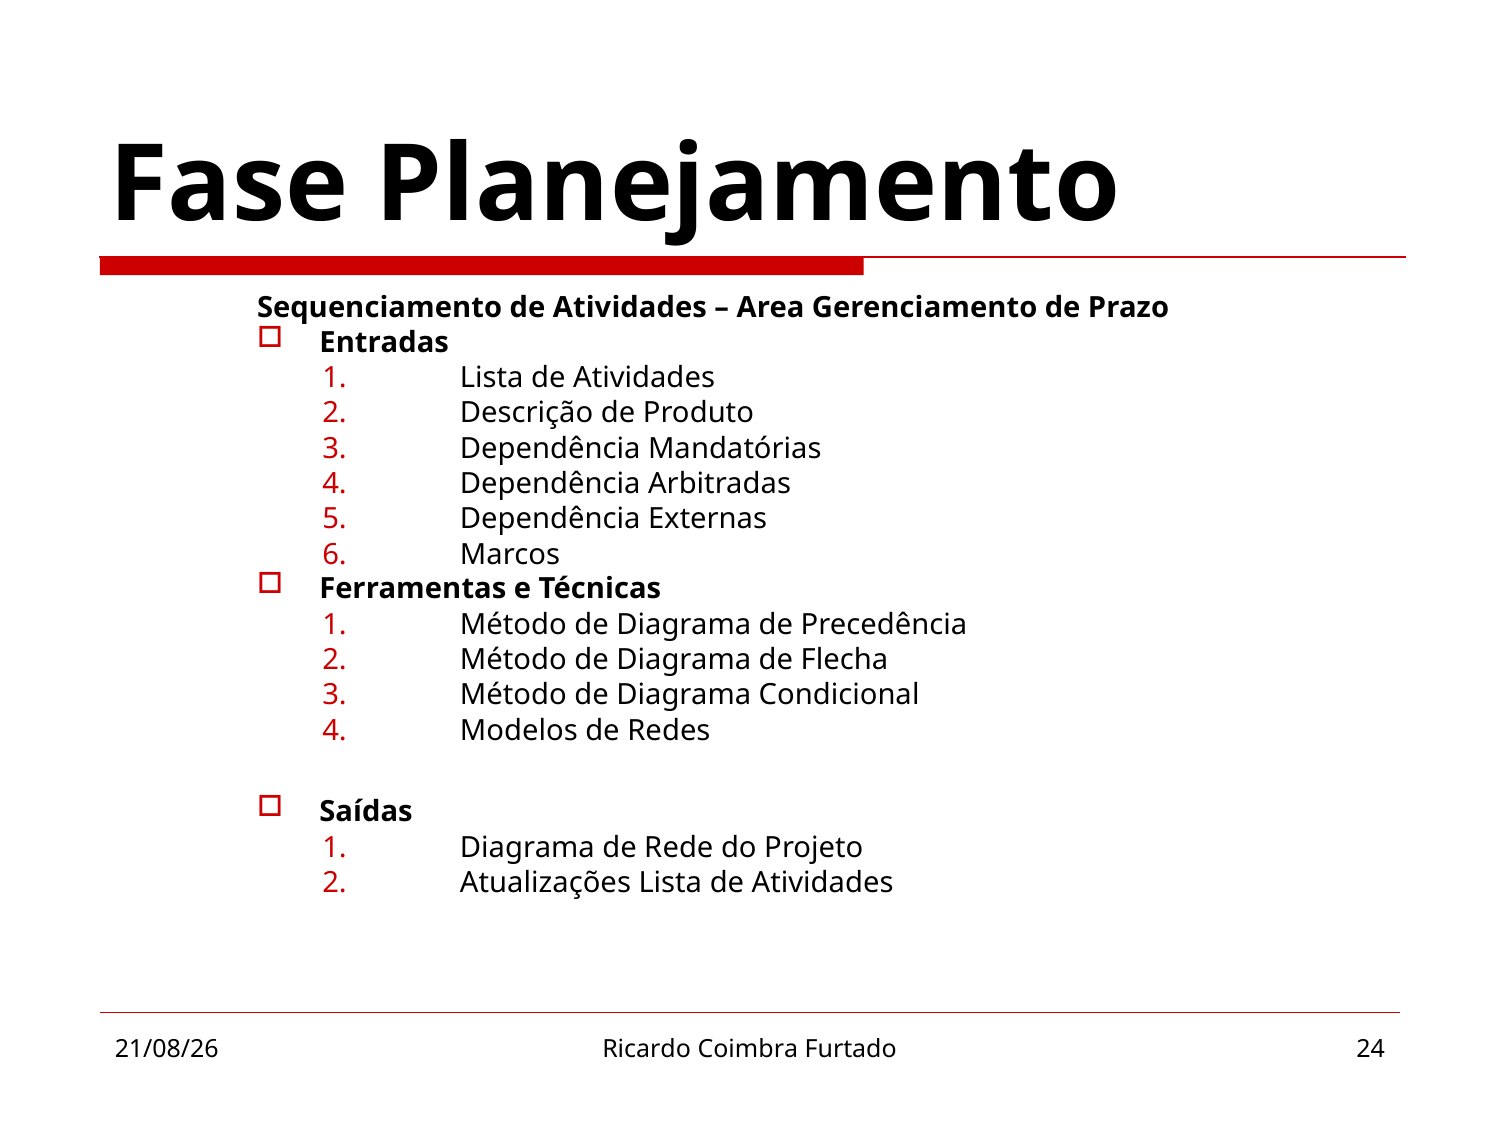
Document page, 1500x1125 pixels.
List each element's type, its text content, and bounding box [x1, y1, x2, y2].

title Fase Planejamento [94, 50, 1407, 250]
text_box Ricardo Coimbra Furtado [512, 1024, 988, 1103]
text_box 18/03/16 [99, 1024, 425, 1103]
text_box <number> [1074, 1024, 1400, 1103]
list Sequenciamento de Atividades – Area Gerenciamento de Prazo Entradas Lista de Atividades Descrição de Produto Dependência Mandatórias Dependência Arbitradas Dependência Externas Marcos Ferramentas e Técnicas Método de Diagrama de Precedência Método de Diagrama de Flecha Método de Diagrama Condicional Modelos de Redes Saídas Diagrama de Rede do Projeto Atualizações Lista de Atividades [92, 287, 1406, 988]
